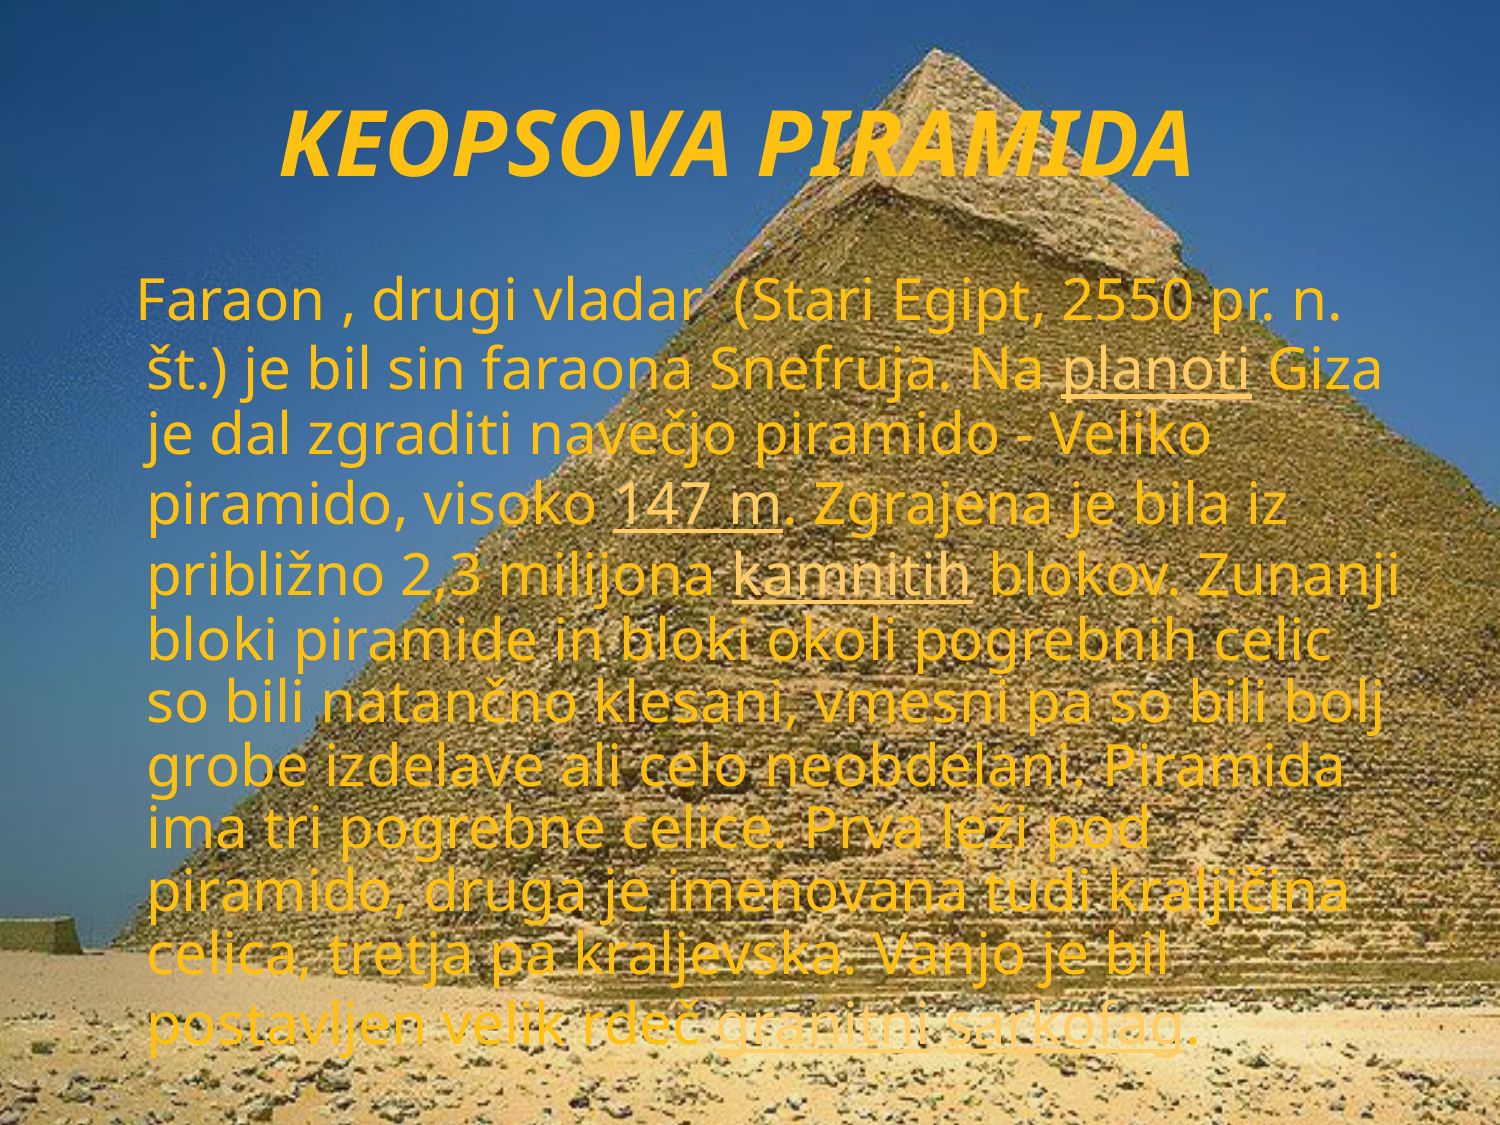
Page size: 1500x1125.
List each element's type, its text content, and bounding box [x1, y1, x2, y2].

title KEOPSOVA PIRAMIDA [75, 45, 1425, 234]
picture [0, 0, 1500, 1125]
list Faraon , drugi vladar (Stari Egipt, 2550 pr. n. št.) je bil sin faraona Snefruja. Na planoti Giza je dal zgraditi navečjo piramido - Veliko piramido, visoko 147 m. Zgrajena je bila iz približno 2,3 milijona kamnitih blokov. Zunanji bloki piramide in bloki okoli pogrebnih celic so bili natančno klesani, vmesni pa so bili bolj grobe izdelave ali celo neobdelani. Piramida ima tri pogrebne celice. Prva leži pod piramido, druga je imenovana tudi kraljičina celica, tretja pa kraljevska. Vanjo je bil postavljen velik rdeč granitni sarkofag. [75, 262, 1425, 1006]
